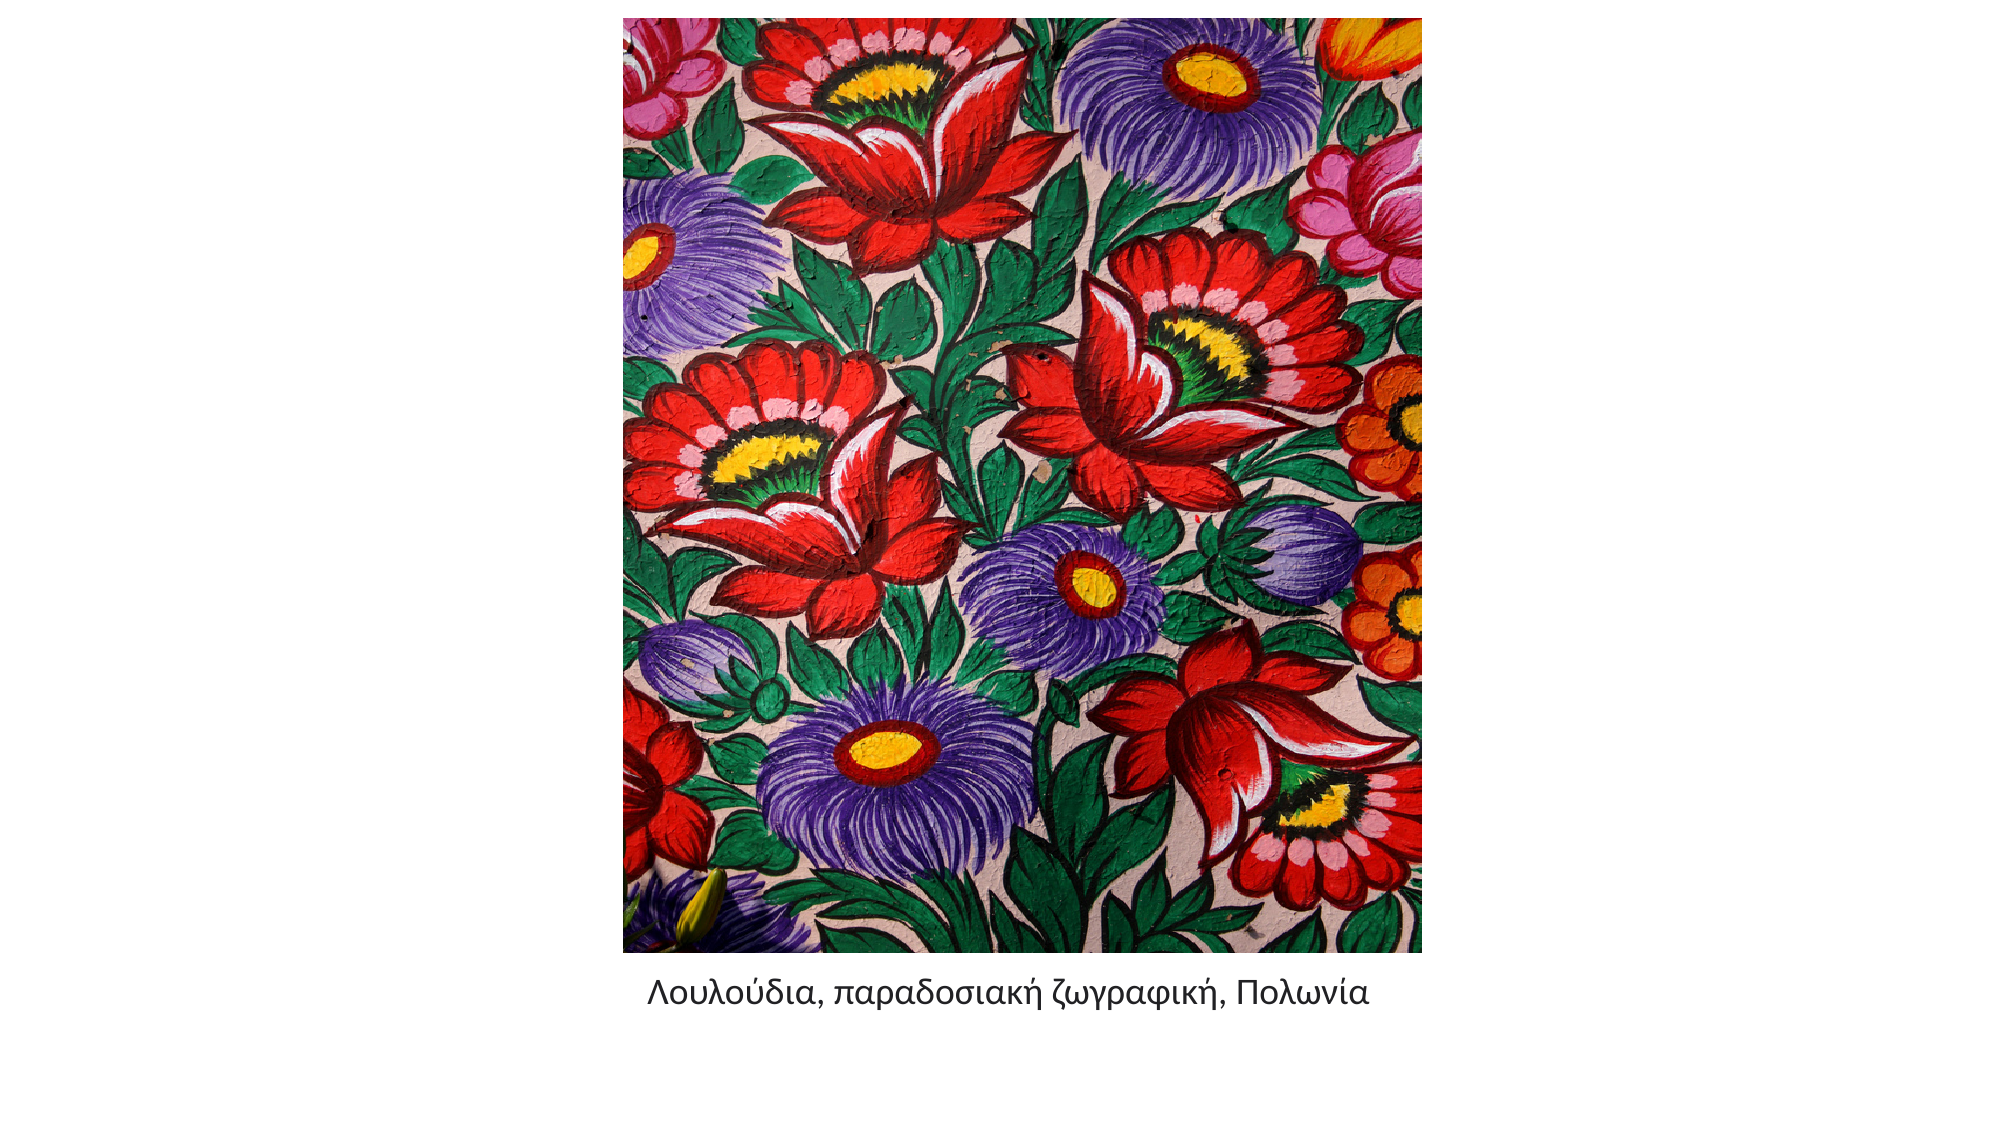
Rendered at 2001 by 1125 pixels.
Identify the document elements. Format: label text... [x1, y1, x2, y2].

text_box Λουλούδια, παραδοσιακή ζωγραφική, Πολωνία [452, 952, 1533, 1021]
picture [623, 18, 1422, 952]
